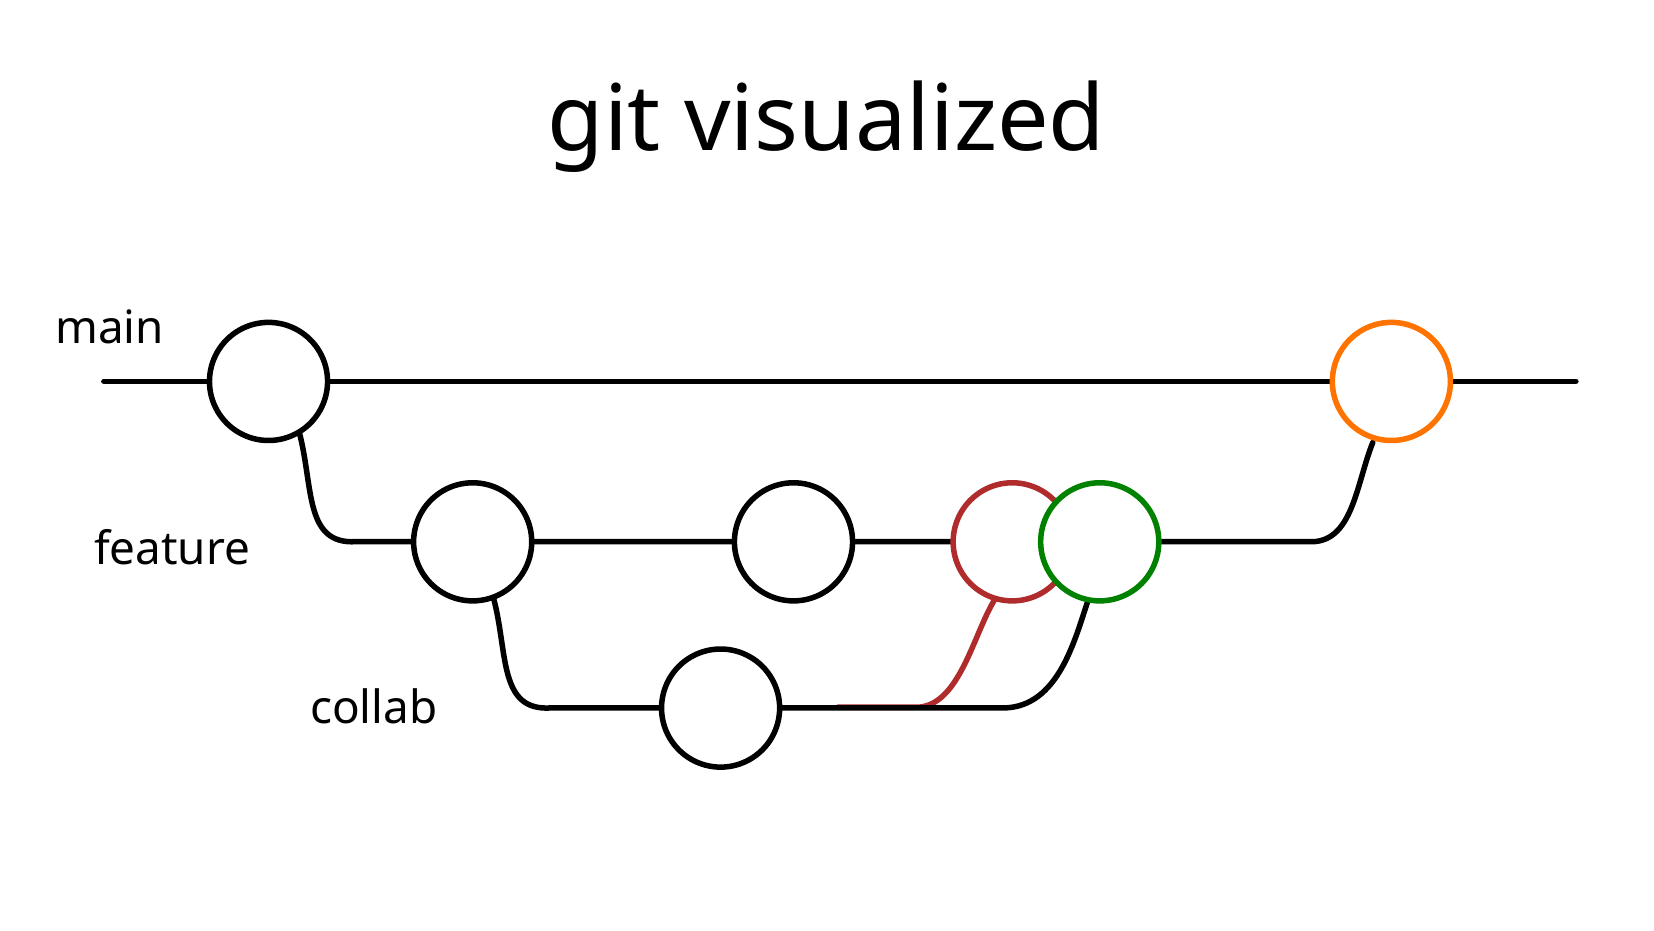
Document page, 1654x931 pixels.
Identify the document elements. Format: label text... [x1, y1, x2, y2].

picture [0, 177, 1640, 867]
text_box feature [79, 507, 260, 578]
text_box collab [295, 667, 453, 737]
text_box main [40, 287, 175, 358]
title git visualized [82, 37, 1571, 177]
